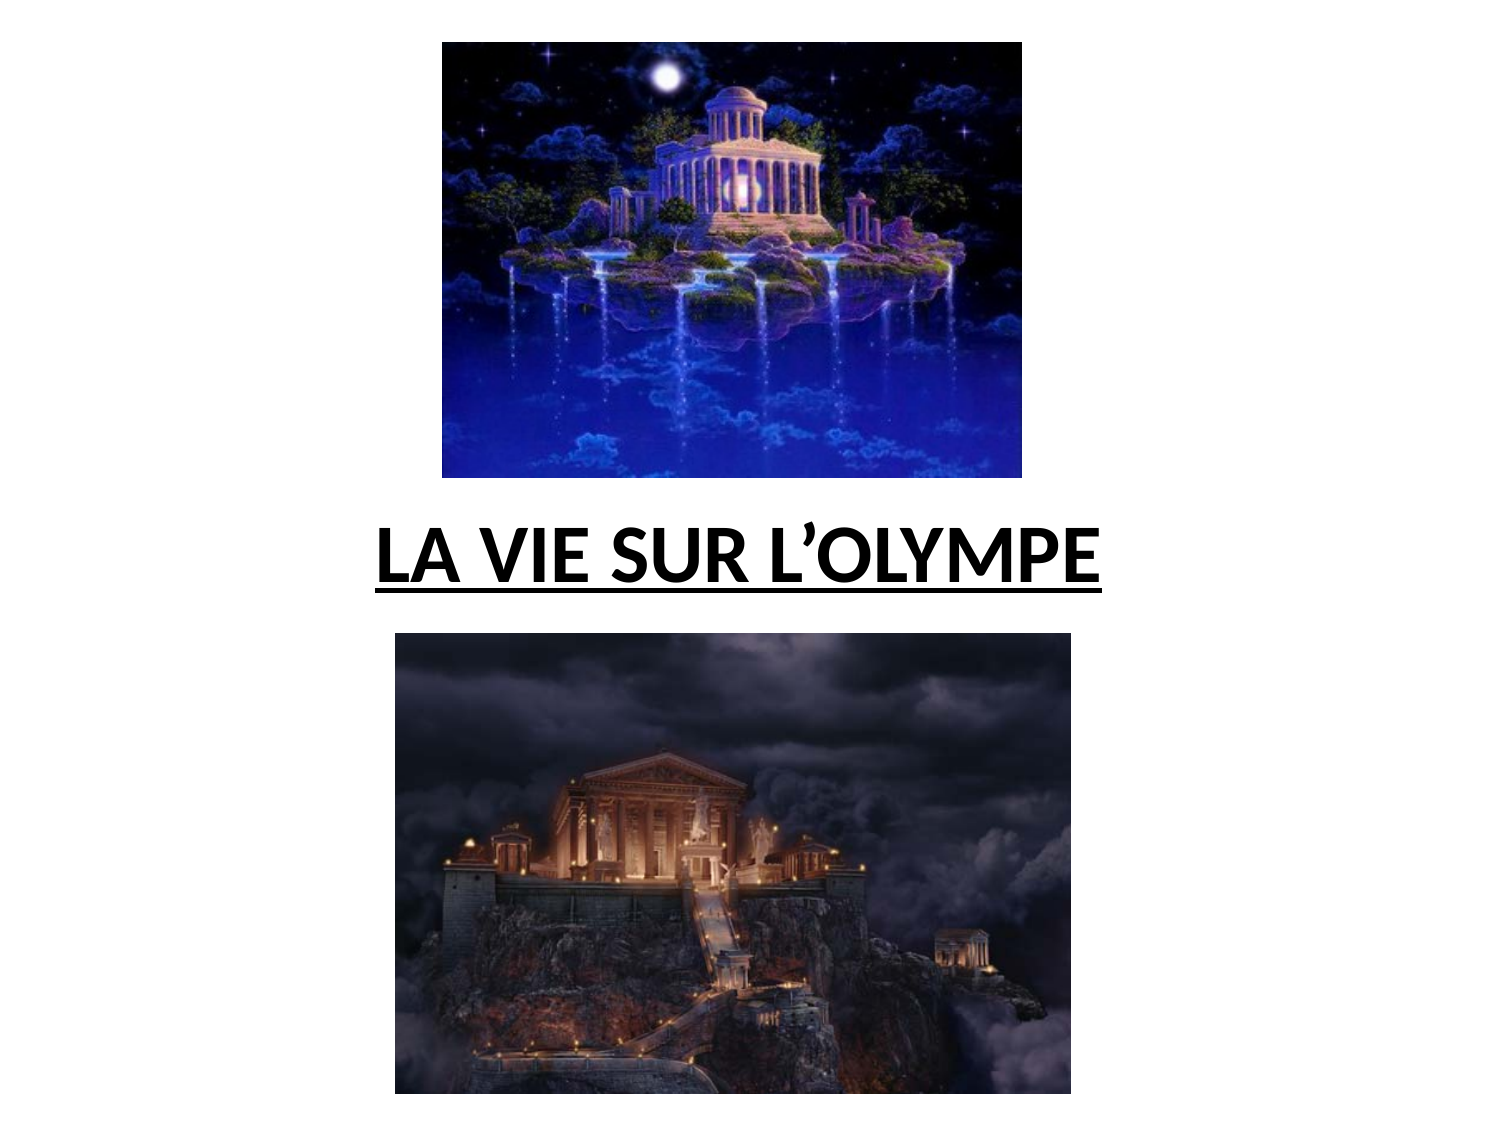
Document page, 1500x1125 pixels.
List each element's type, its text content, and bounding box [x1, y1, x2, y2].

text_box LA VIE SUR L’OLYMPE [360, 491, 1152, 607]
picture [442, 42, 1022, 478]
picture [395, 633, 1071, 1094]
